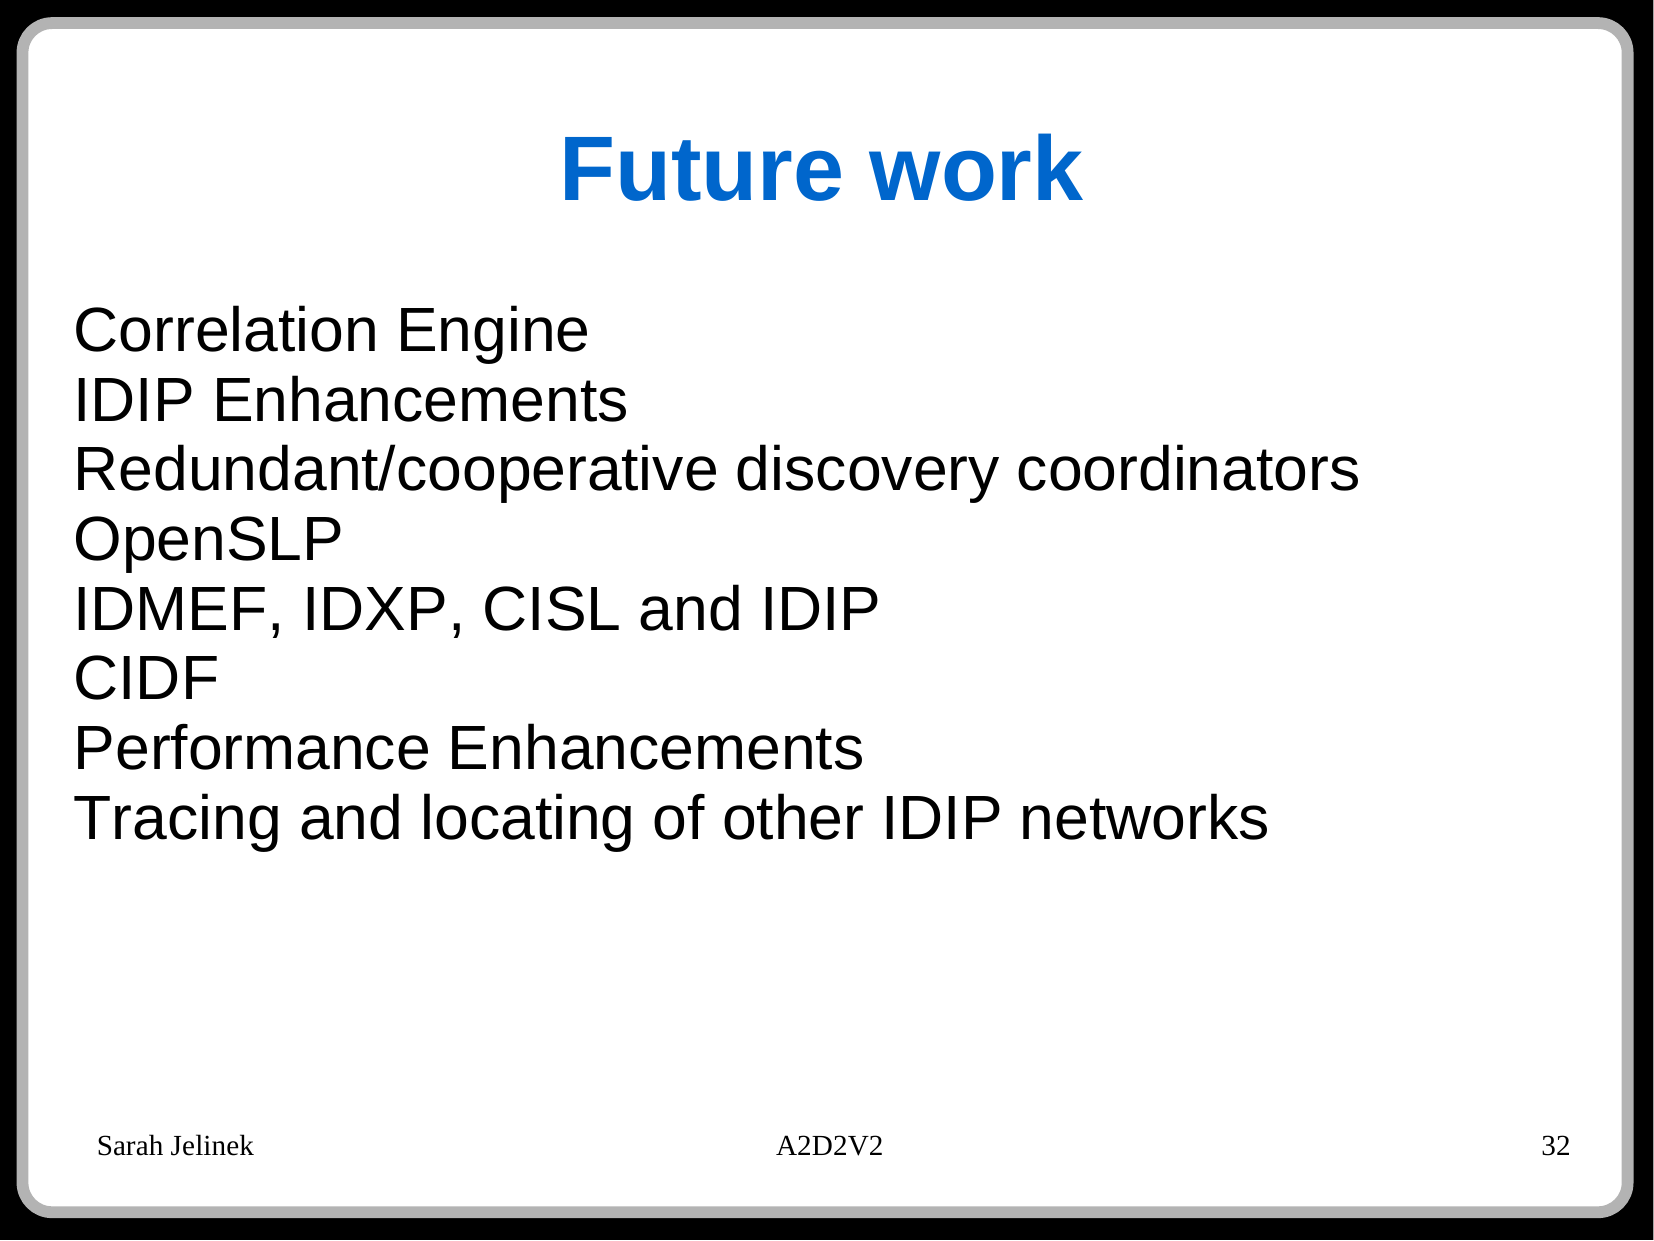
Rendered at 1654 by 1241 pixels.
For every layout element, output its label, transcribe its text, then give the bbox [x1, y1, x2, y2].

list Correlation Engine IDIP Enhancements Redundant/cooperative discovery coordinators OpenSLP IDMEF, IDXP, CISL and IDIP CIDF Performance Enhancements Tracing and locating of other IDIP networks [56, 294, 1575, 1104]
title Future work [67, 64, 1577, 272]
